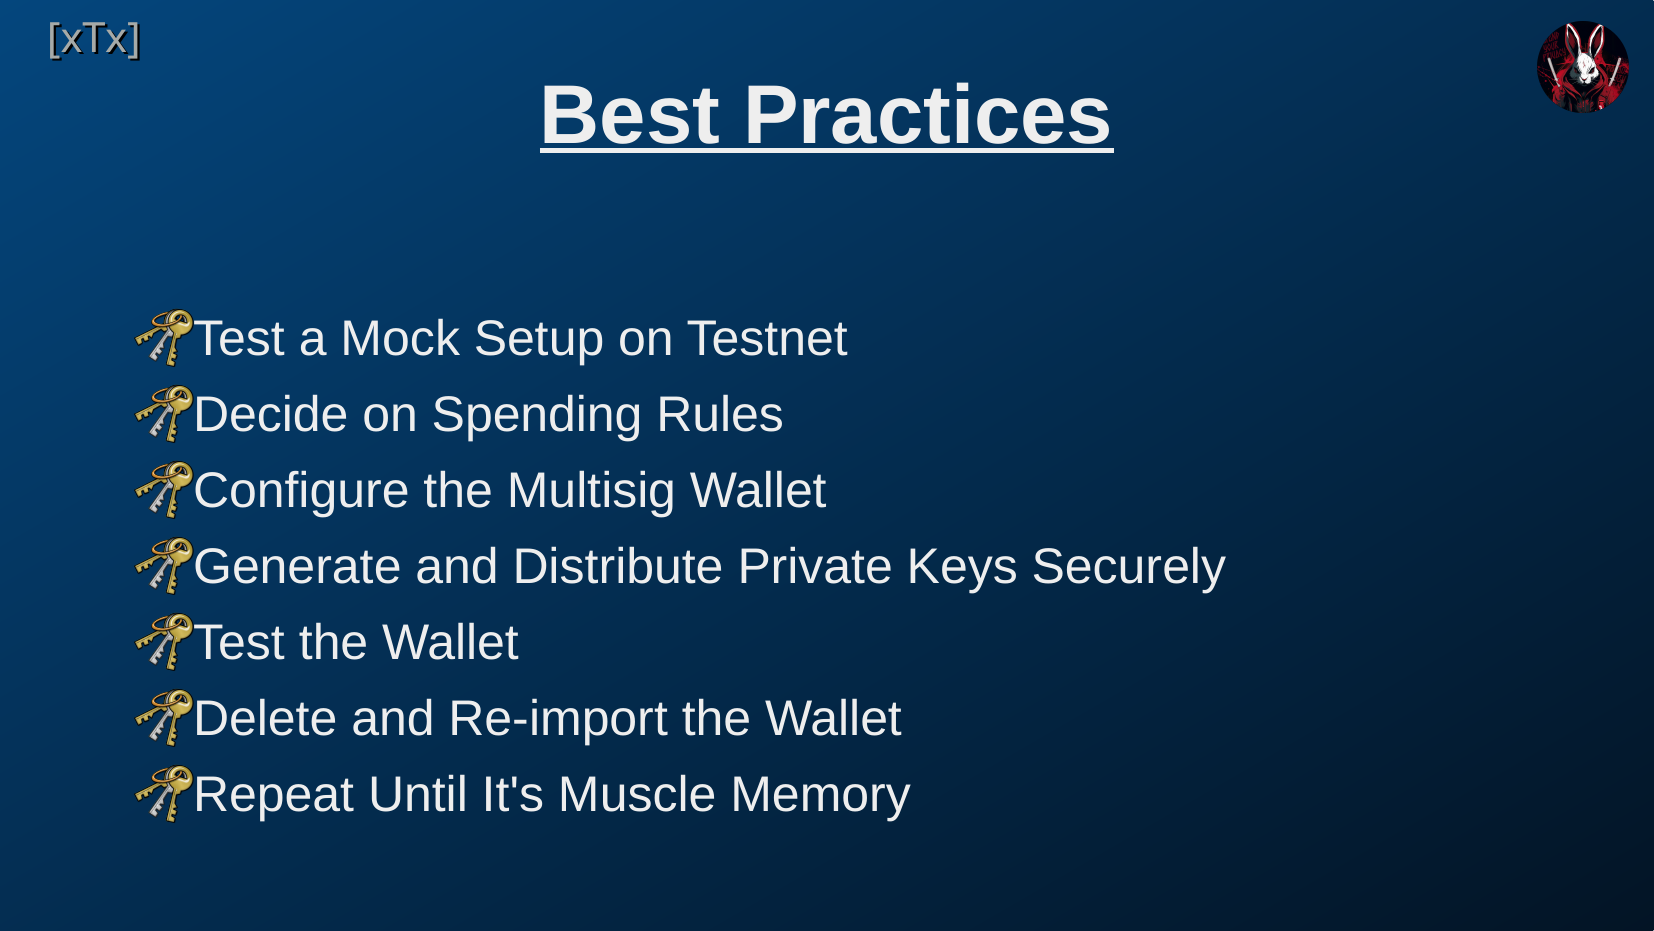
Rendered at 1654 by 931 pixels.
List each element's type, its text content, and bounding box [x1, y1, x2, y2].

picture [1537, 21, 1629, 113]
title Best Practices [82, 37, 1571, 193]
subtitle Test a Mock Setup on Testnet Decide on Spending Rules Configure the Multisig Wallet Generate and Distribute Private Keys Securely Test the Wallet Delete and Re-import the Wallet Repeat Until It's Muscle Memory [75, 283, 1576, 841]
text_box [xTx] [0, 0, 188, 76]
